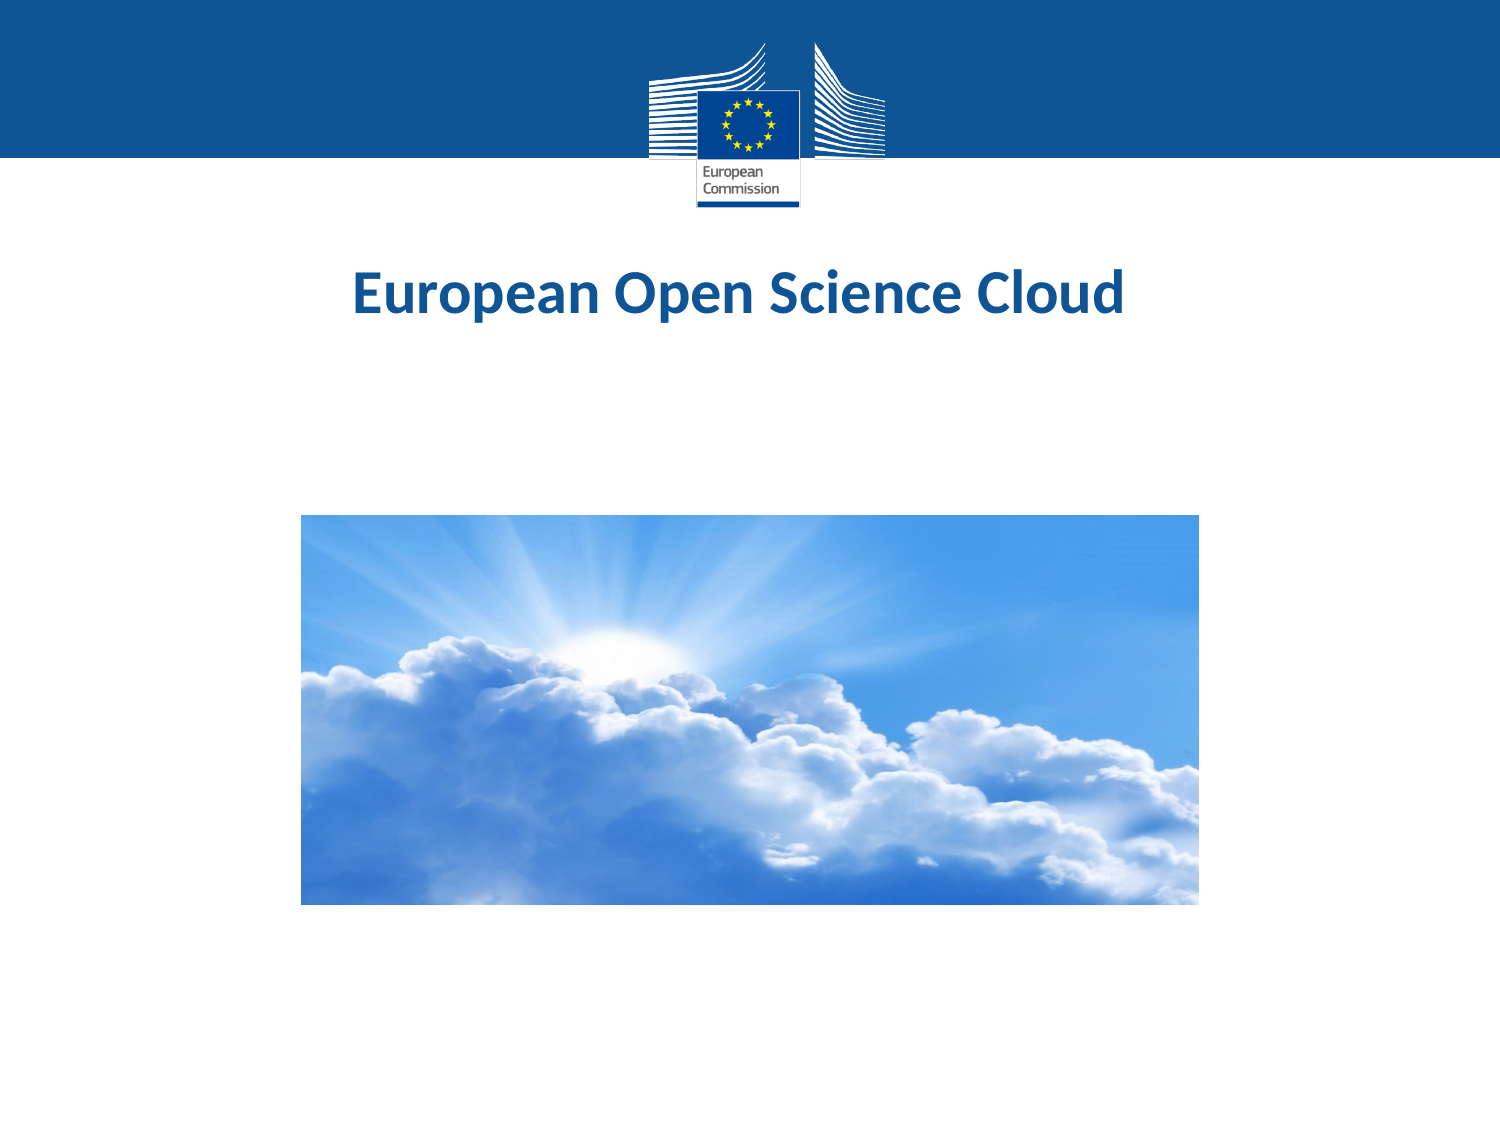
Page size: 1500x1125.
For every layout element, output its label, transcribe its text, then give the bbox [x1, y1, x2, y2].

picture [301, 515, 1199, 906]
picture [649, 42, 885, 208]
title European Open Science Cloud [64, 243, 1415, 480]
